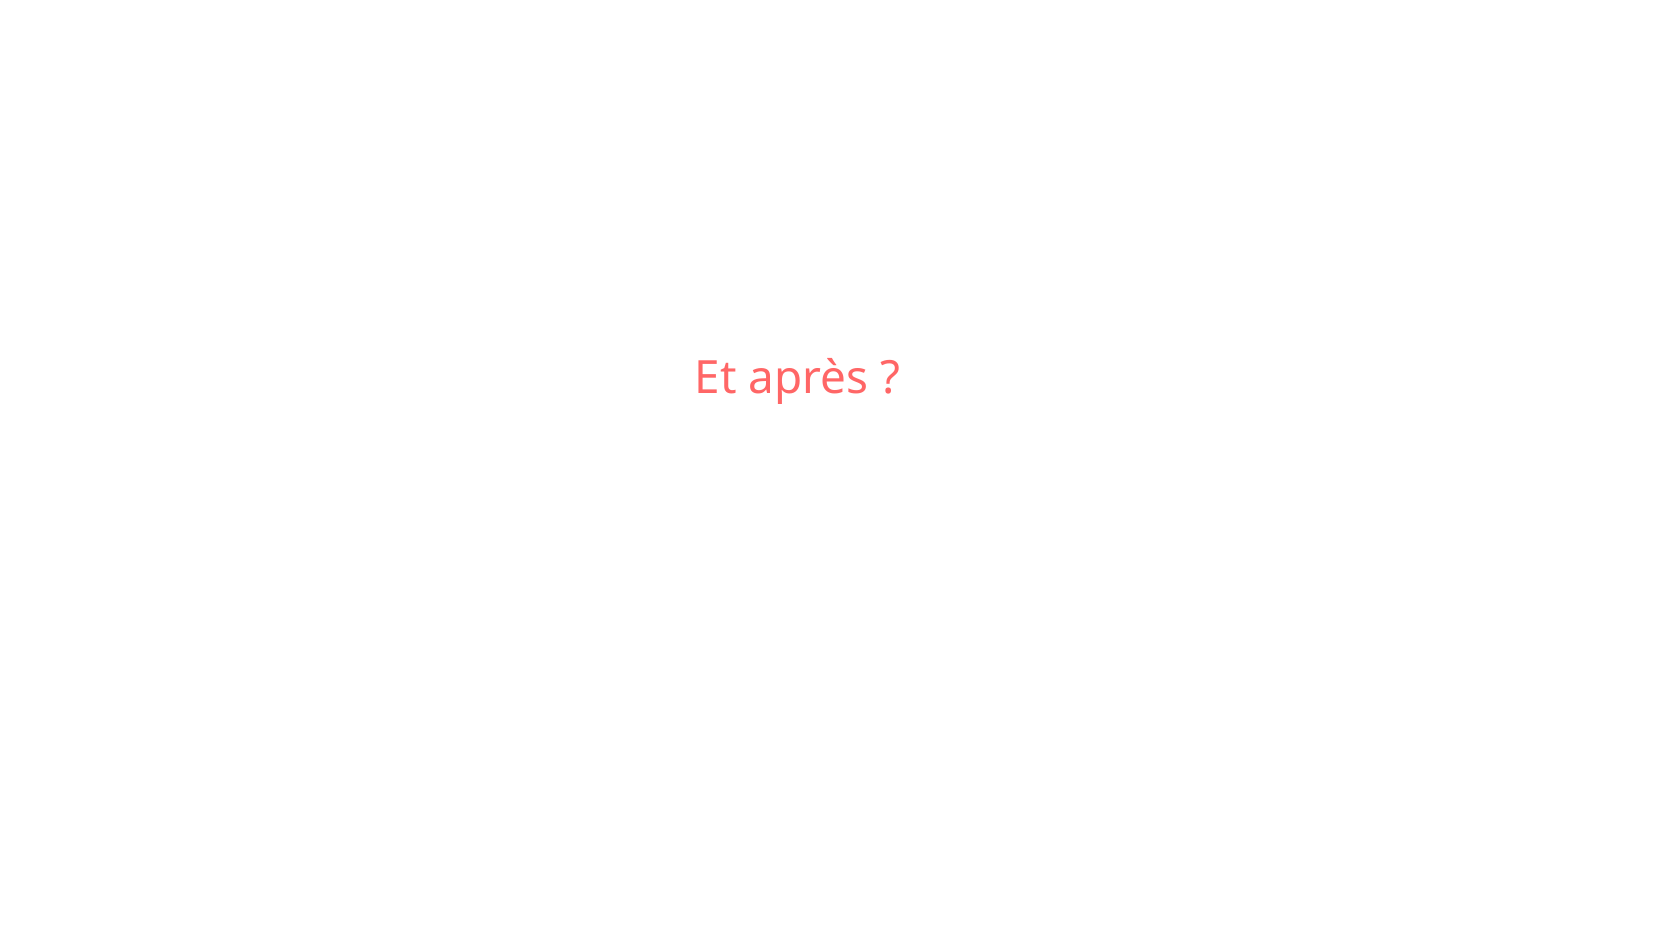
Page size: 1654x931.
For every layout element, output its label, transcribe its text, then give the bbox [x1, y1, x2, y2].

text_box Et après ? [649, 336, 945, 404]
